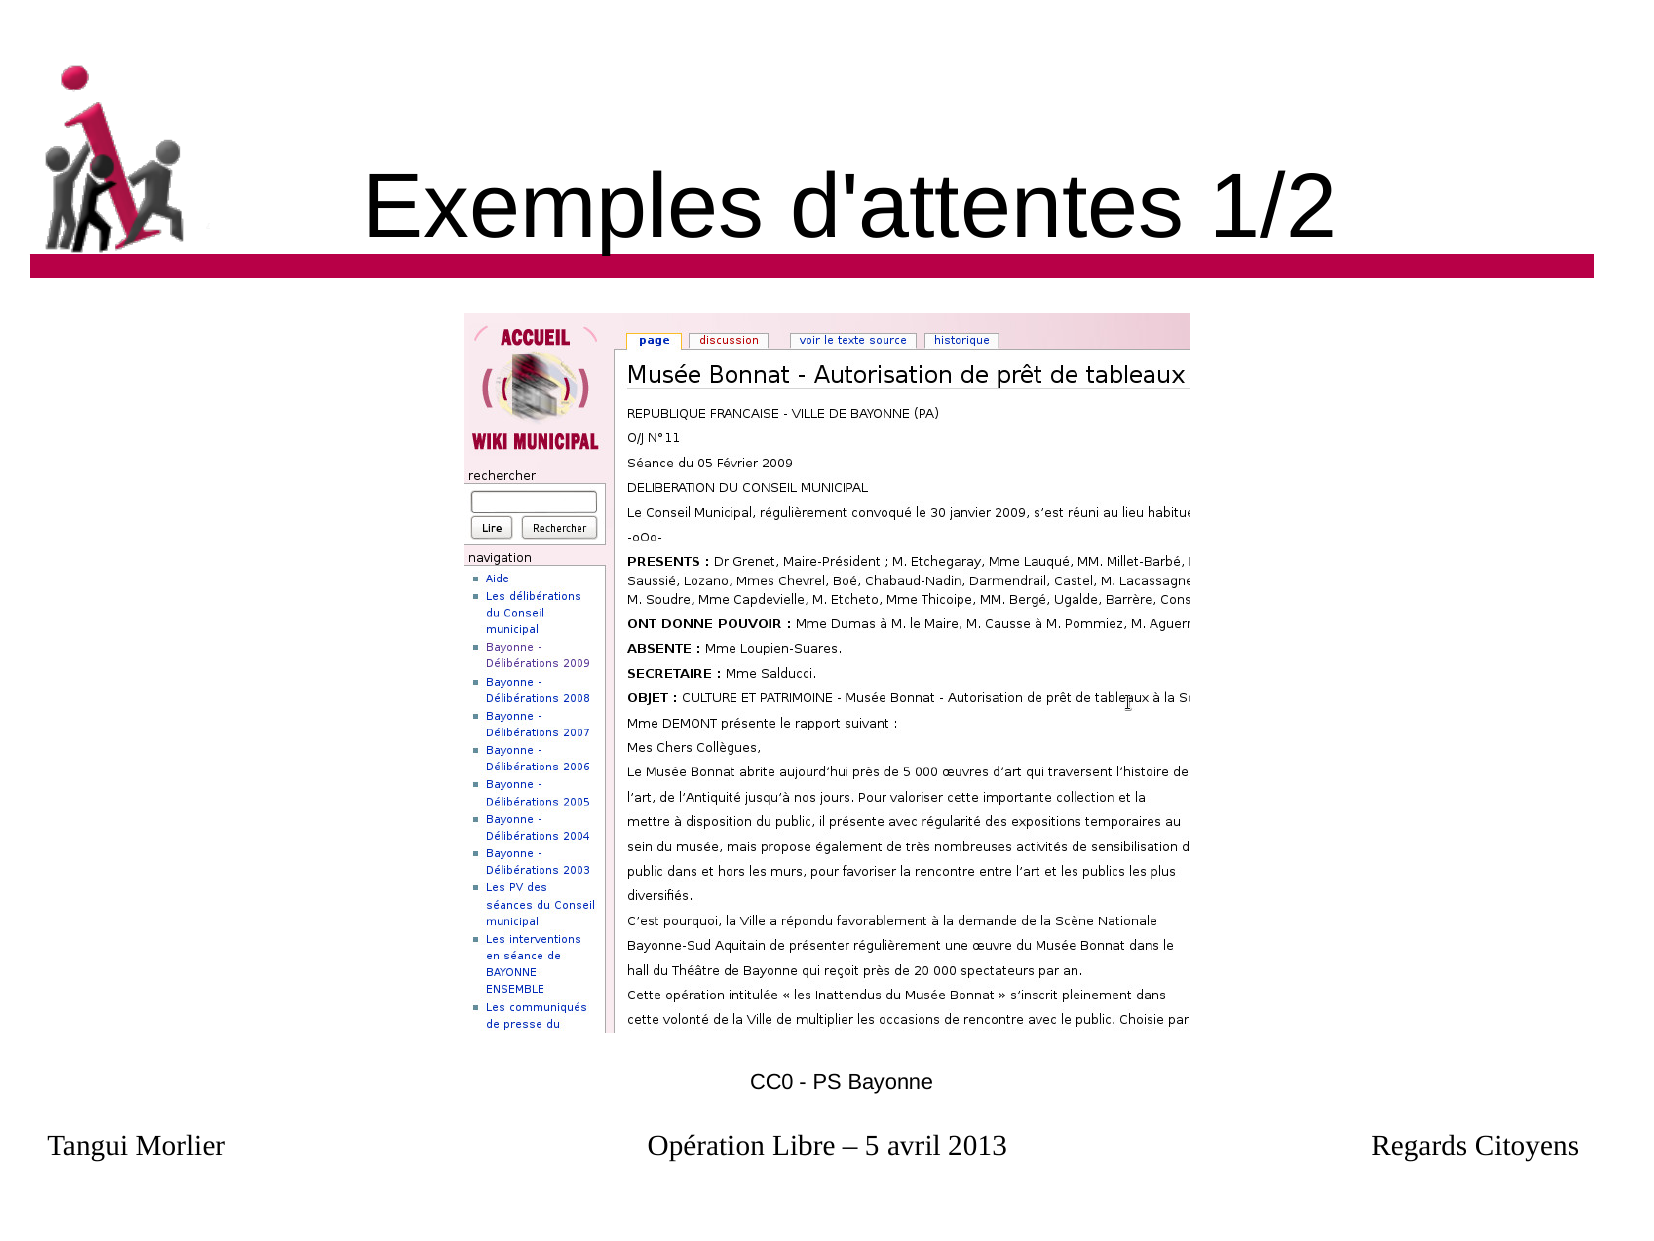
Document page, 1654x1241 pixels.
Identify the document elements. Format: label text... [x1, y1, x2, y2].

picture [29, 60, 210, 254]
title Exemples d'attentes 1/2 [106, 102, 1595, 310]
text_box CC0 - PS Bayonne [472, 1062, 1211, 1103]
picture [464, 313, 1190, 1034]
